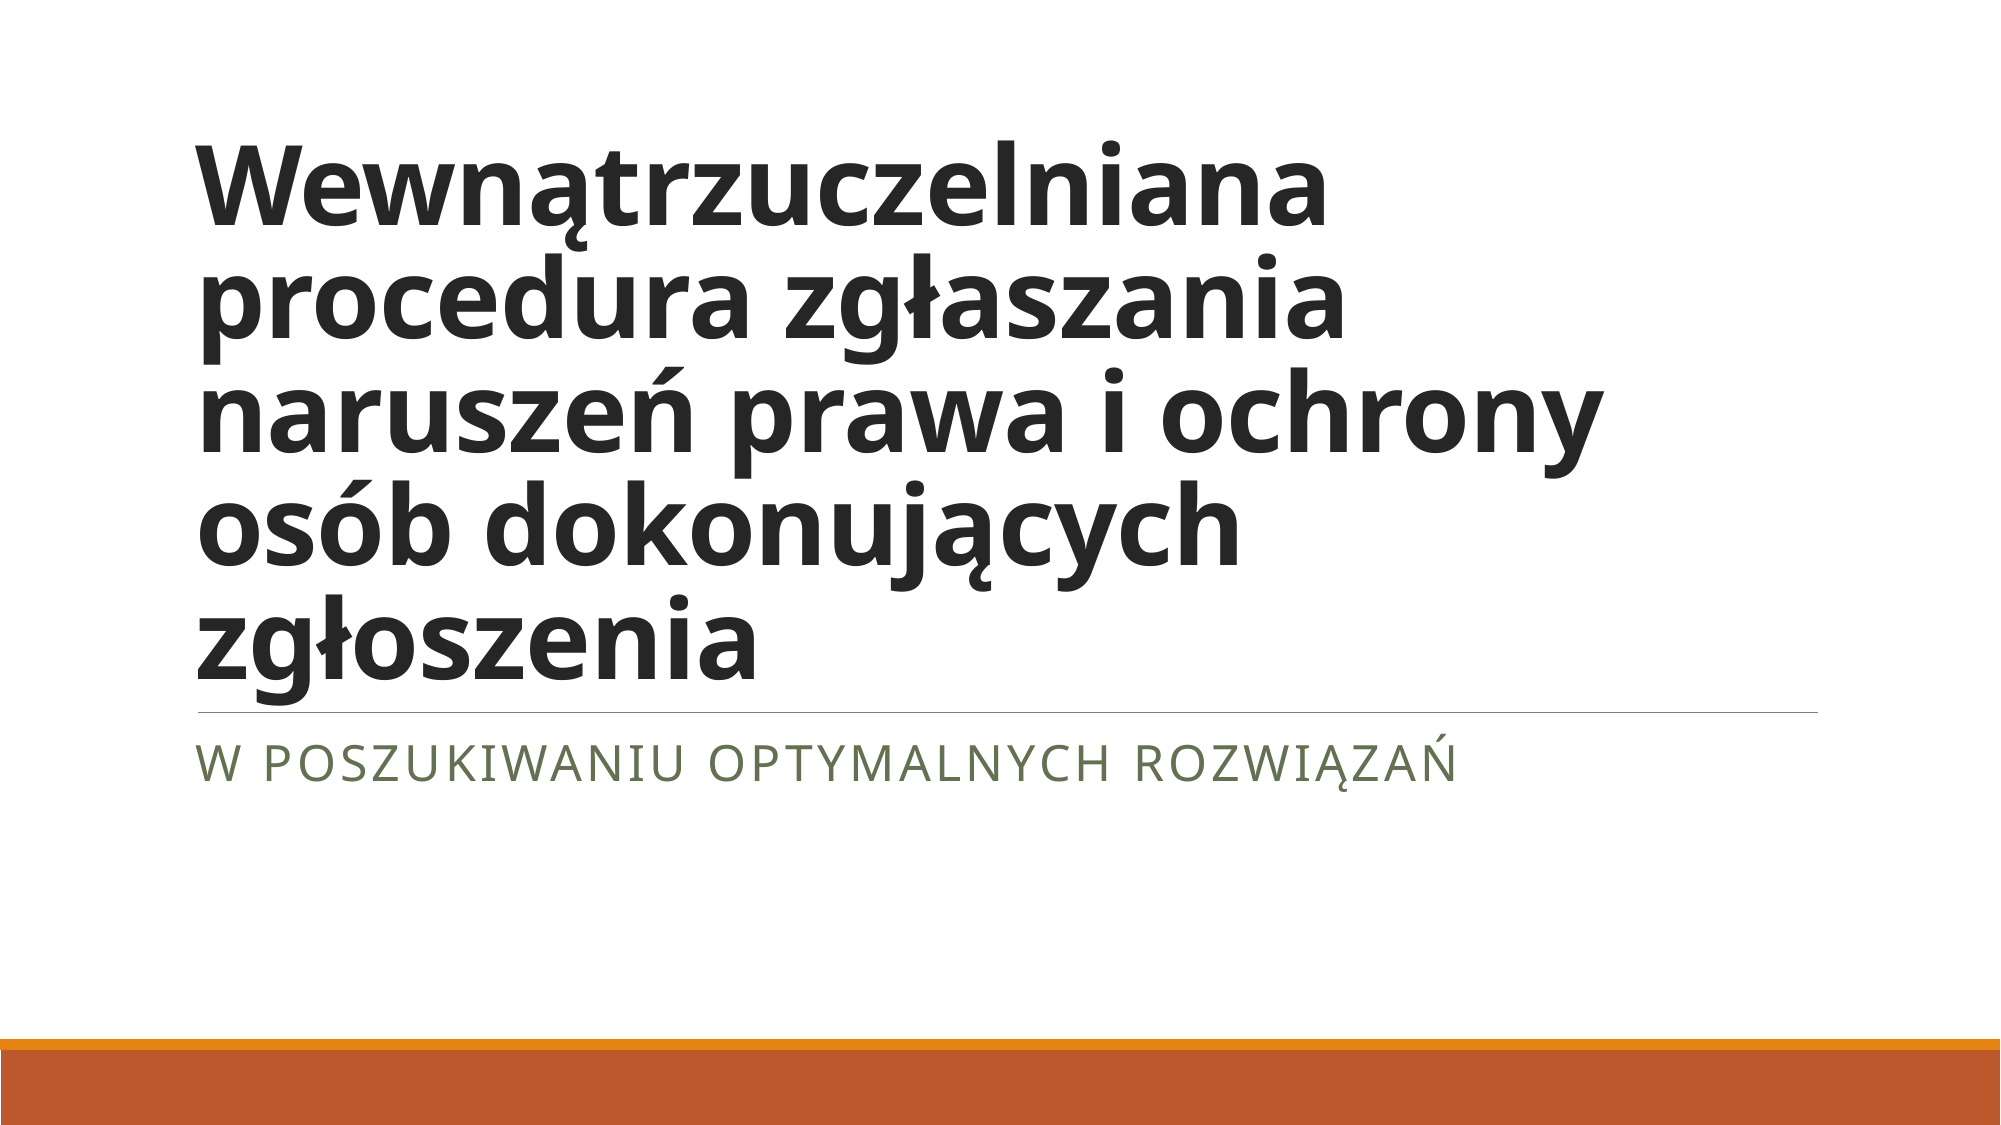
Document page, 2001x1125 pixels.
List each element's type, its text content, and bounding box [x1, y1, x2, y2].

title Wewnątrzuczelniana procedura zgłaszania naruszeń prawa i ochrony osób dokonujących zgłoszenia [180, 124, 1831, 710]
list W poszukiwaniu optymalnych rozwiązań [180, 730, 1831, 919]
